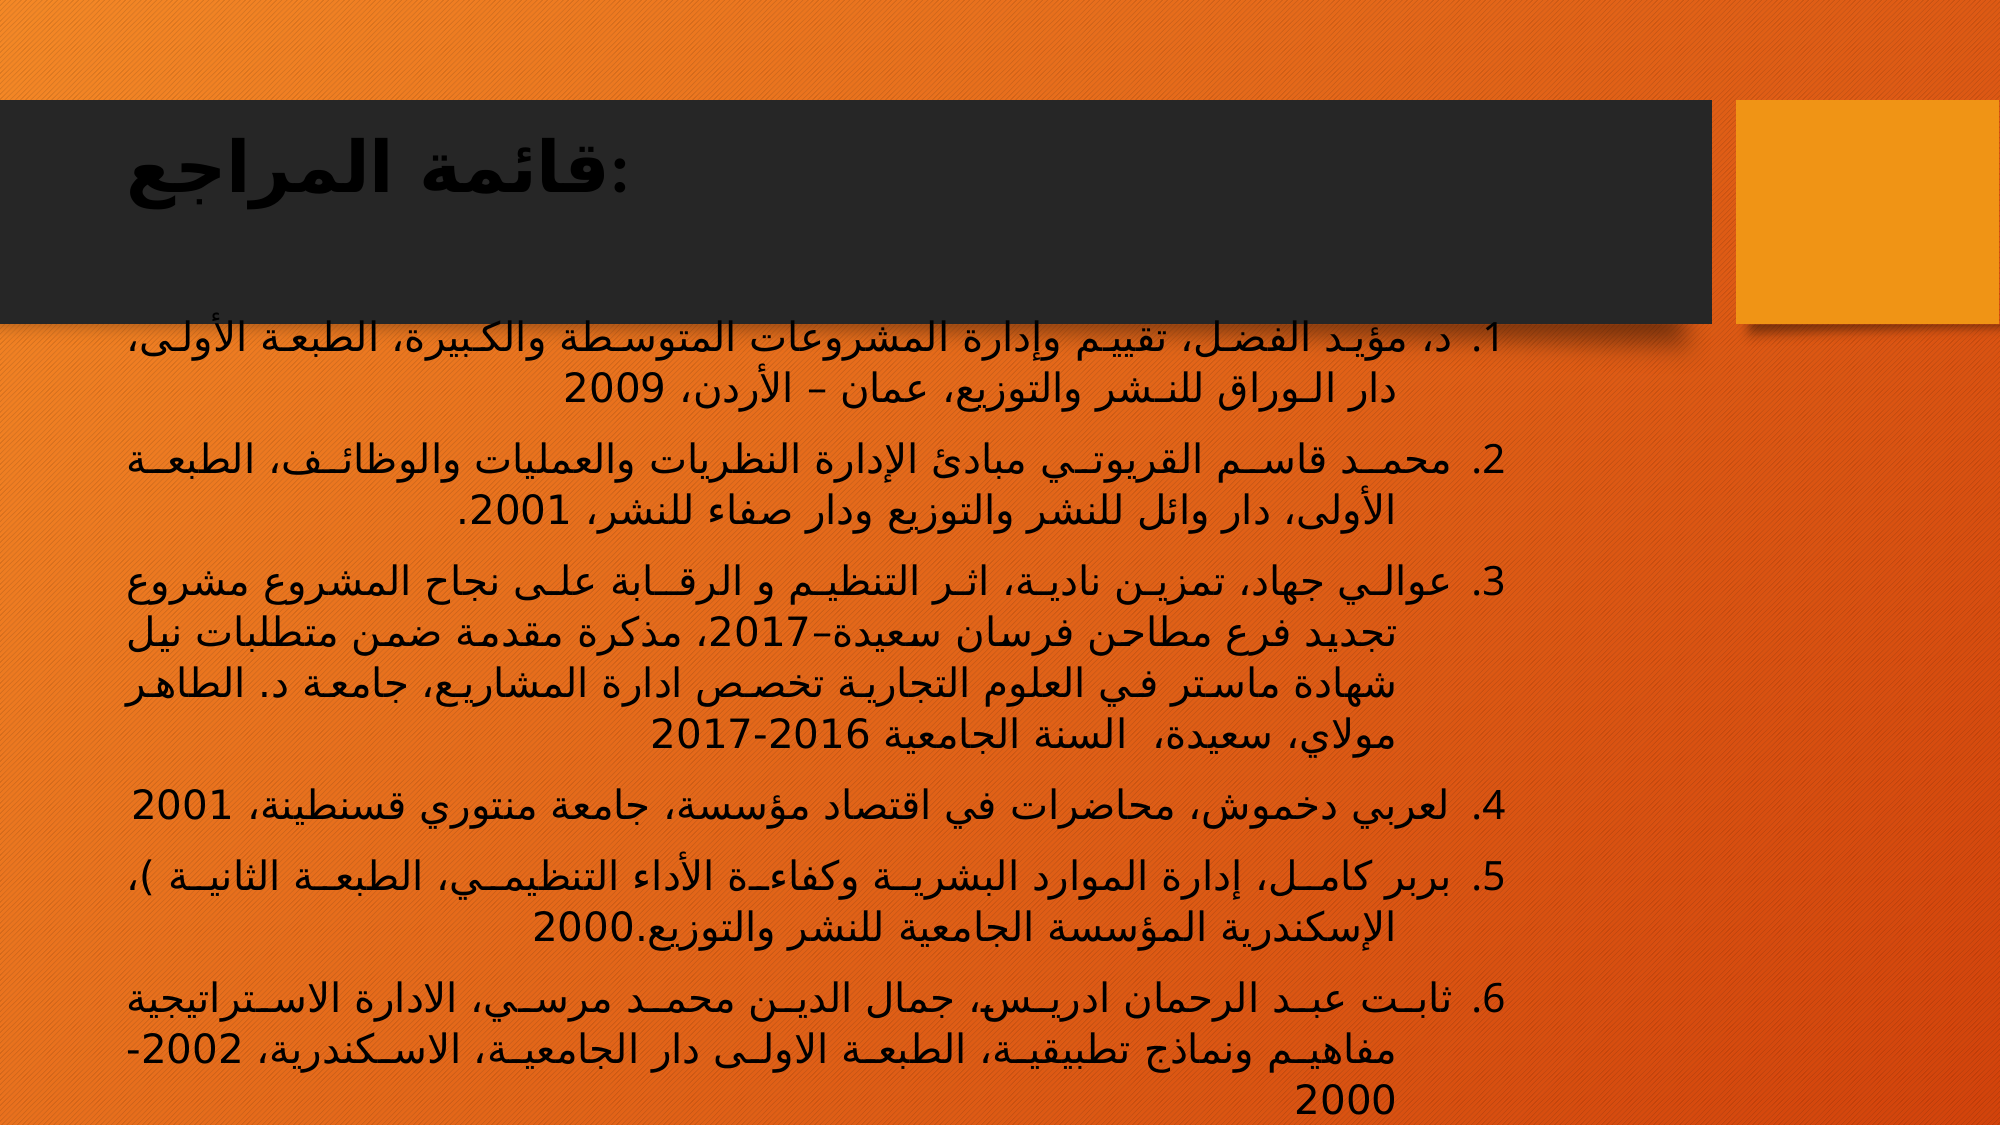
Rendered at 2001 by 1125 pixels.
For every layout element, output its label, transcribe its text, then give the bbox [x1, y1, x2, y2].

title قائمة المراجع: [111, 123, 1689, 301]
list د، مؤيد الفضل، تقييم وإدارة المشروعات المتوسطة والكبيرة، الطبعة الأولى، دار الـوراق للنـشر والتوزيع، عمان – الأردن، 2009 محمد قاسم القريوتي مبادئ الإدارة النظريات والعمليات والوظائف، الطبعة الأولى، دار وائل للنشر والتوزيع ودار صفاء للنشر، 2001. عوالي جهاد، تمزين نادية، اثر التنظيم و الرقـابة على نجاح المشروع مشروع تجديد فرع مطاحن فرسان سعيدة–2017، مذكرة مقدمة ضمن متطلبات نيل شهادة ماستر في العلوم التجارية تخصص ادارة المشاريع، جامعة د. الطاهر مولاي، سعيدة، السنة الجامعية 2016-2017 لعربي دخموش، محاضرات في اقتصاد مؤسسة، جامعة منتوري قسنطينة، 2001 بربر كامل، إدارة الموارد البشرية وكفاءة الأداء التنظيمي، الطبعة الثانية )، الإسكندرية المؤسسة الجامعية للنشر والتوزيع.2000 ثابت عبد الرحمان ادريس، جمال الدين محمد مرسي، الادارة الاستراتيجية مفاهيم ونماذج تطبيقية، الطبعة الاولى دار الجامعية، الاسكندرية، 2002-2000 [111, 300, 1522, 1125]
